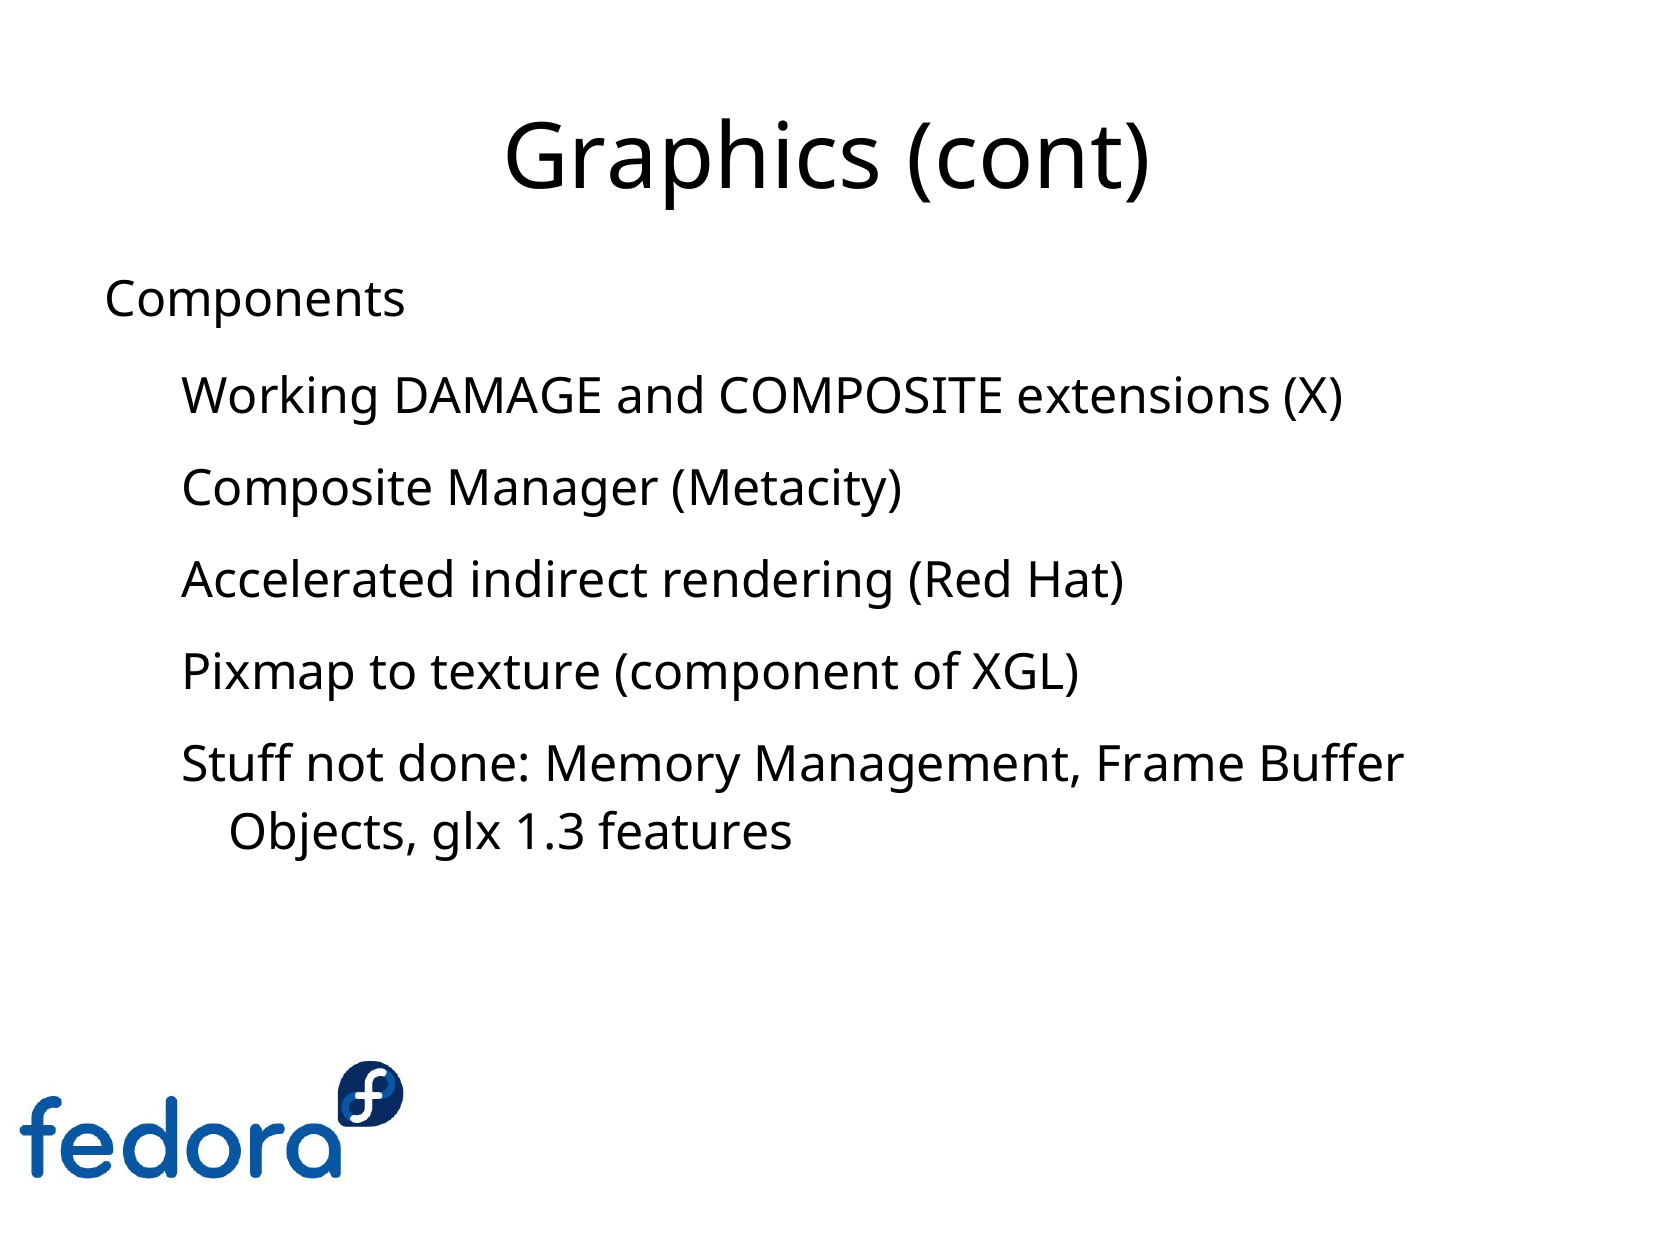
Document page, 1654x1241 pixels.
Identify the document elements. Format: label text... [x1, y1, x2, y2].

picture [11, 1049, 413, 1199]
title Graphics (cont) [82, 49, 1571, 257]
list Components Working DAMAGE and COMPOSITE extensions (X) Composite Manager (Metacity) Accelerated indirect rendering (Red Hat) Pixmap to texture (component of XGL) Stuff not done: Memory Management, Frame Buffer Objects, glx 1.3 features [86, 262, 1576, 1013]
